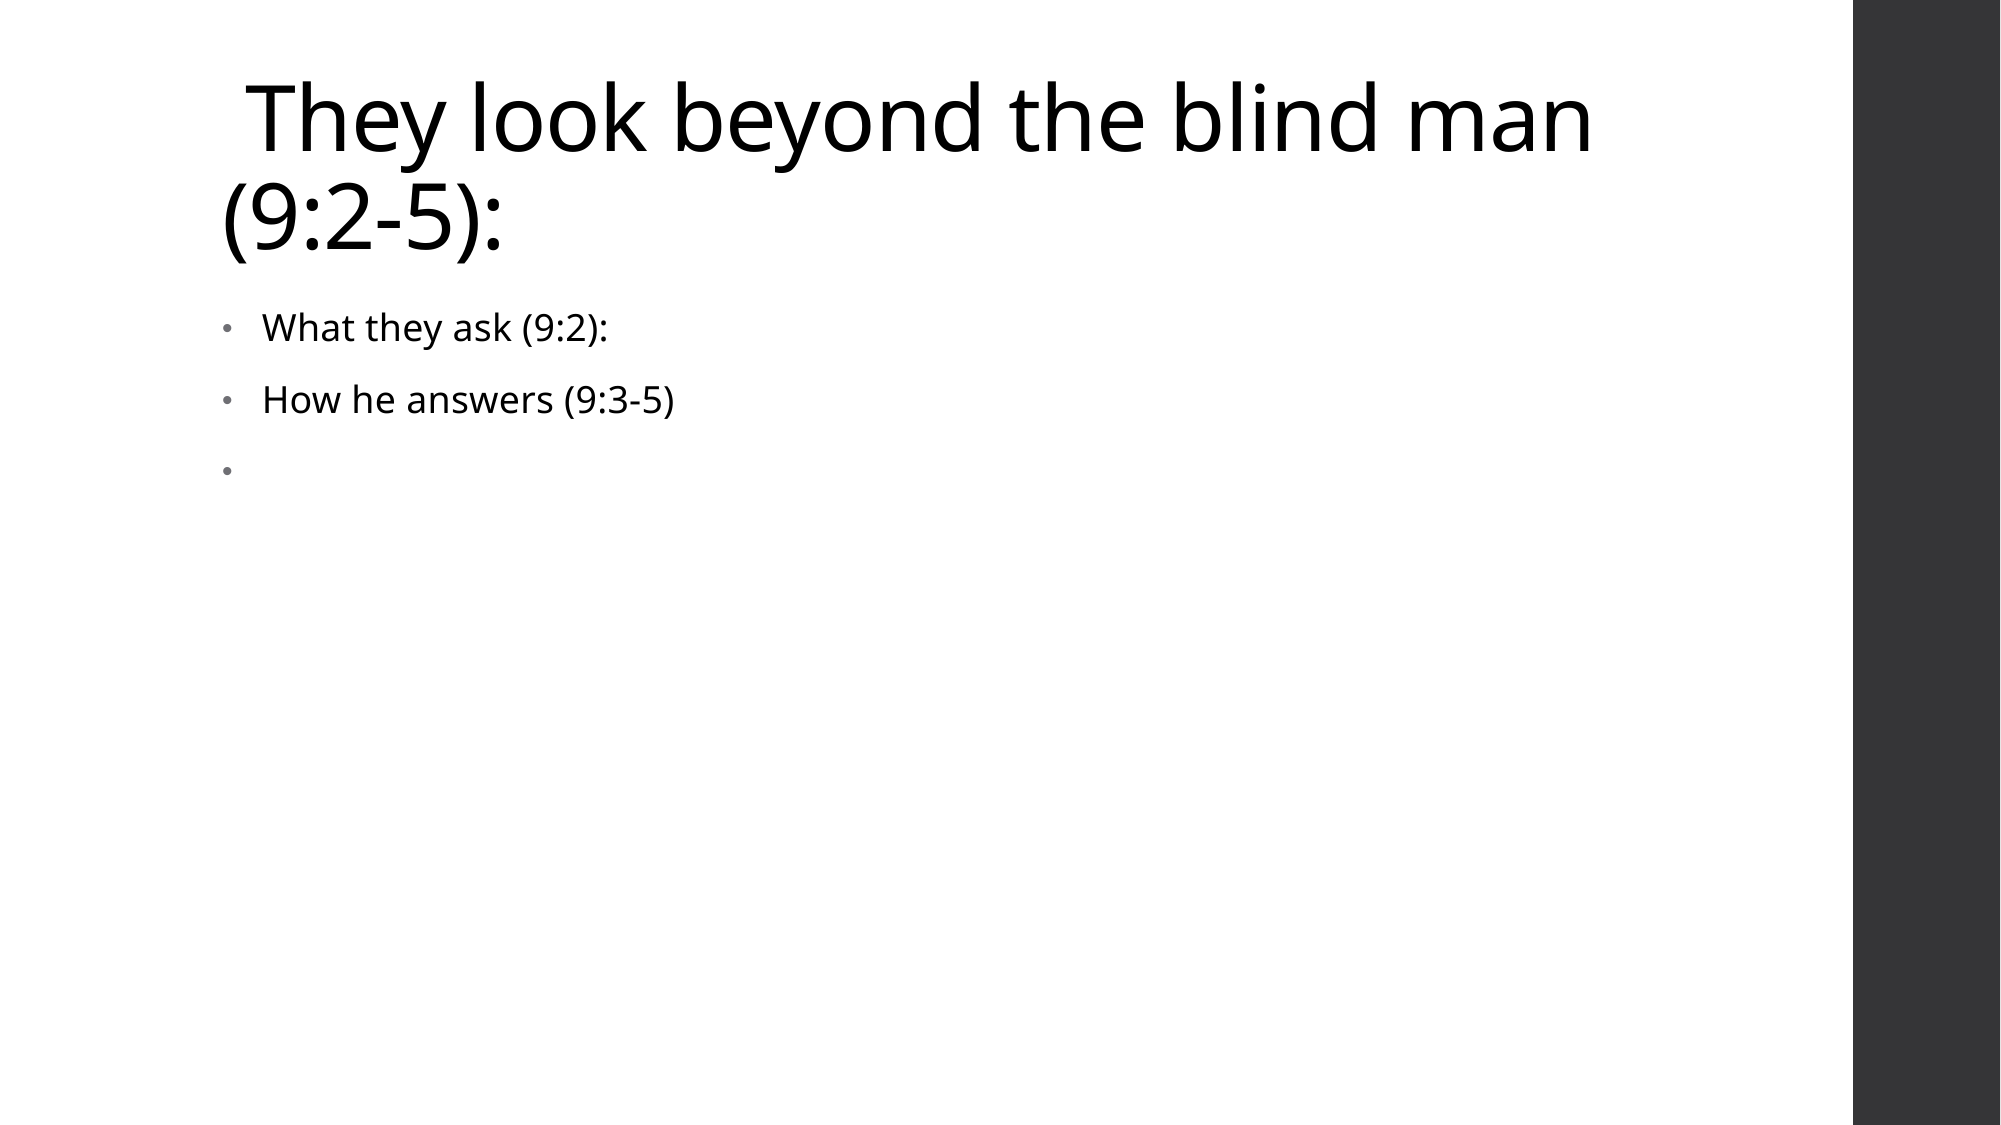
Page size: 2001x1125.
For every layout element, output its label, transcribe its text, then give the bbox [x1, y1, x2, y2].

title They look beyond the blind man (9:2-5): [206, 60, 1797, 278]
list What they ask (9:2): How he answers (9:3-5) [206, 299, 1617, 1014]
